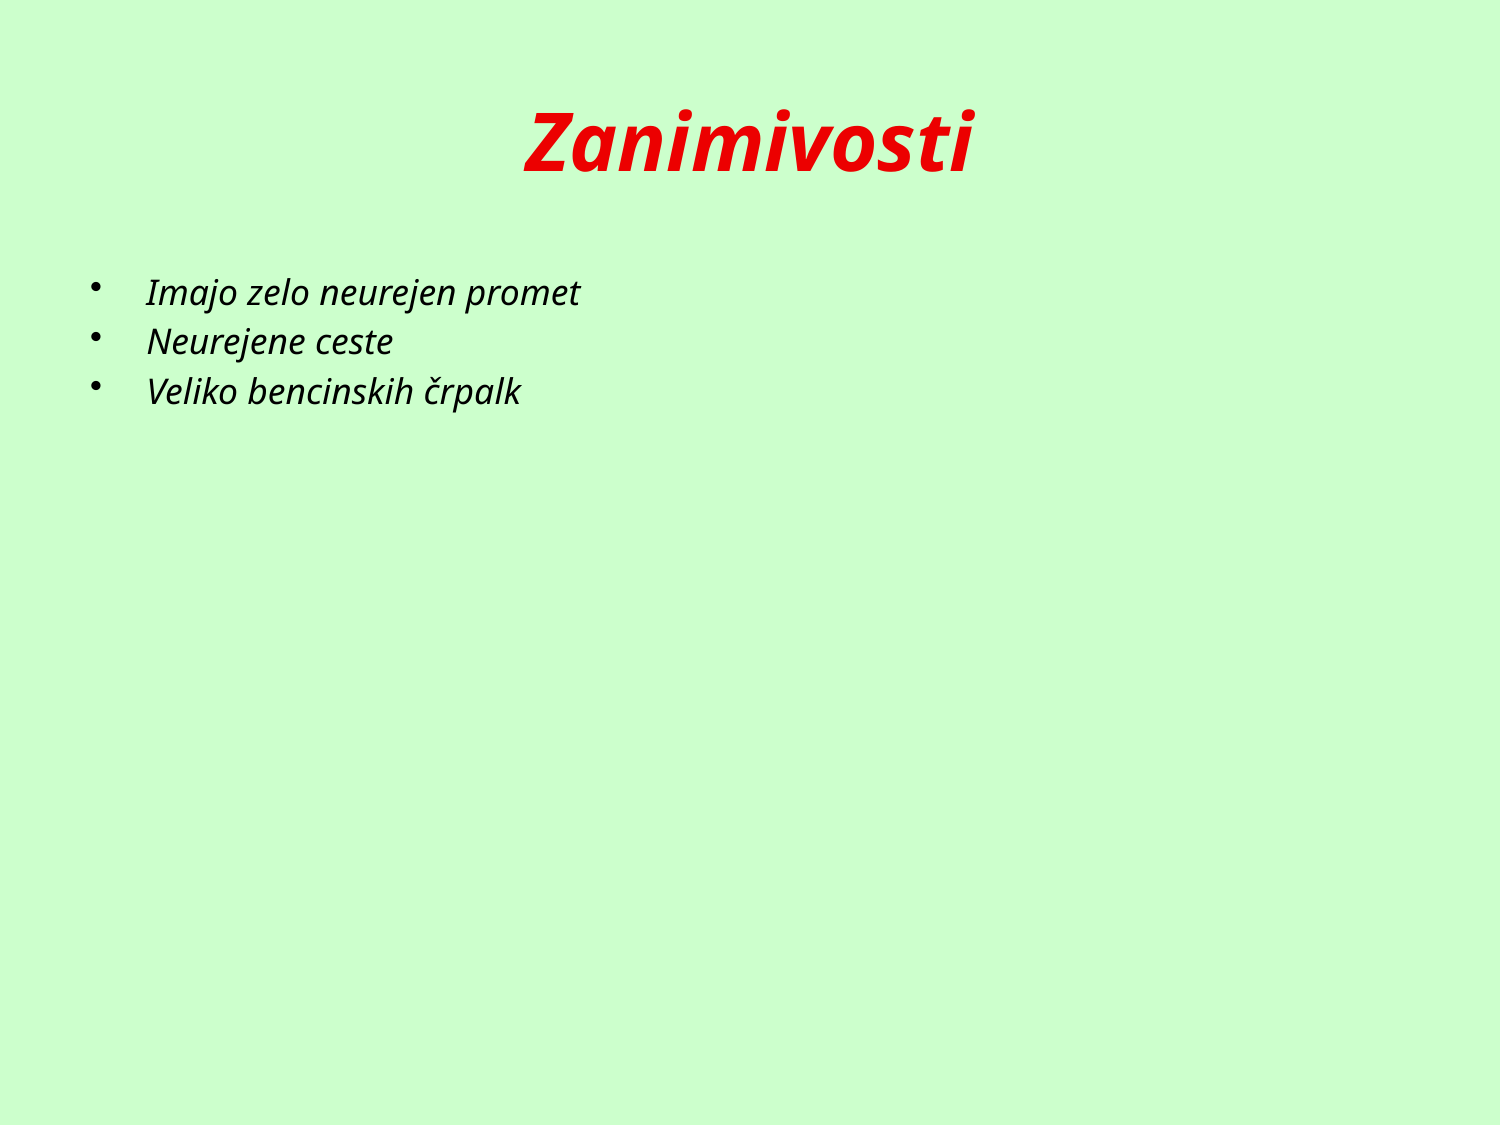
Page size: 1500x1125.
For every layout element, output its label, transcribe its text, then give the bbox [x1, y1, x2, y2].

title Zanimivosti [75, 45, 1425, 233]
list Imajo zelo neurejen promet Neurejene ceste Veliko bencinskih črpalk [75, 262, 1425, 1005]
